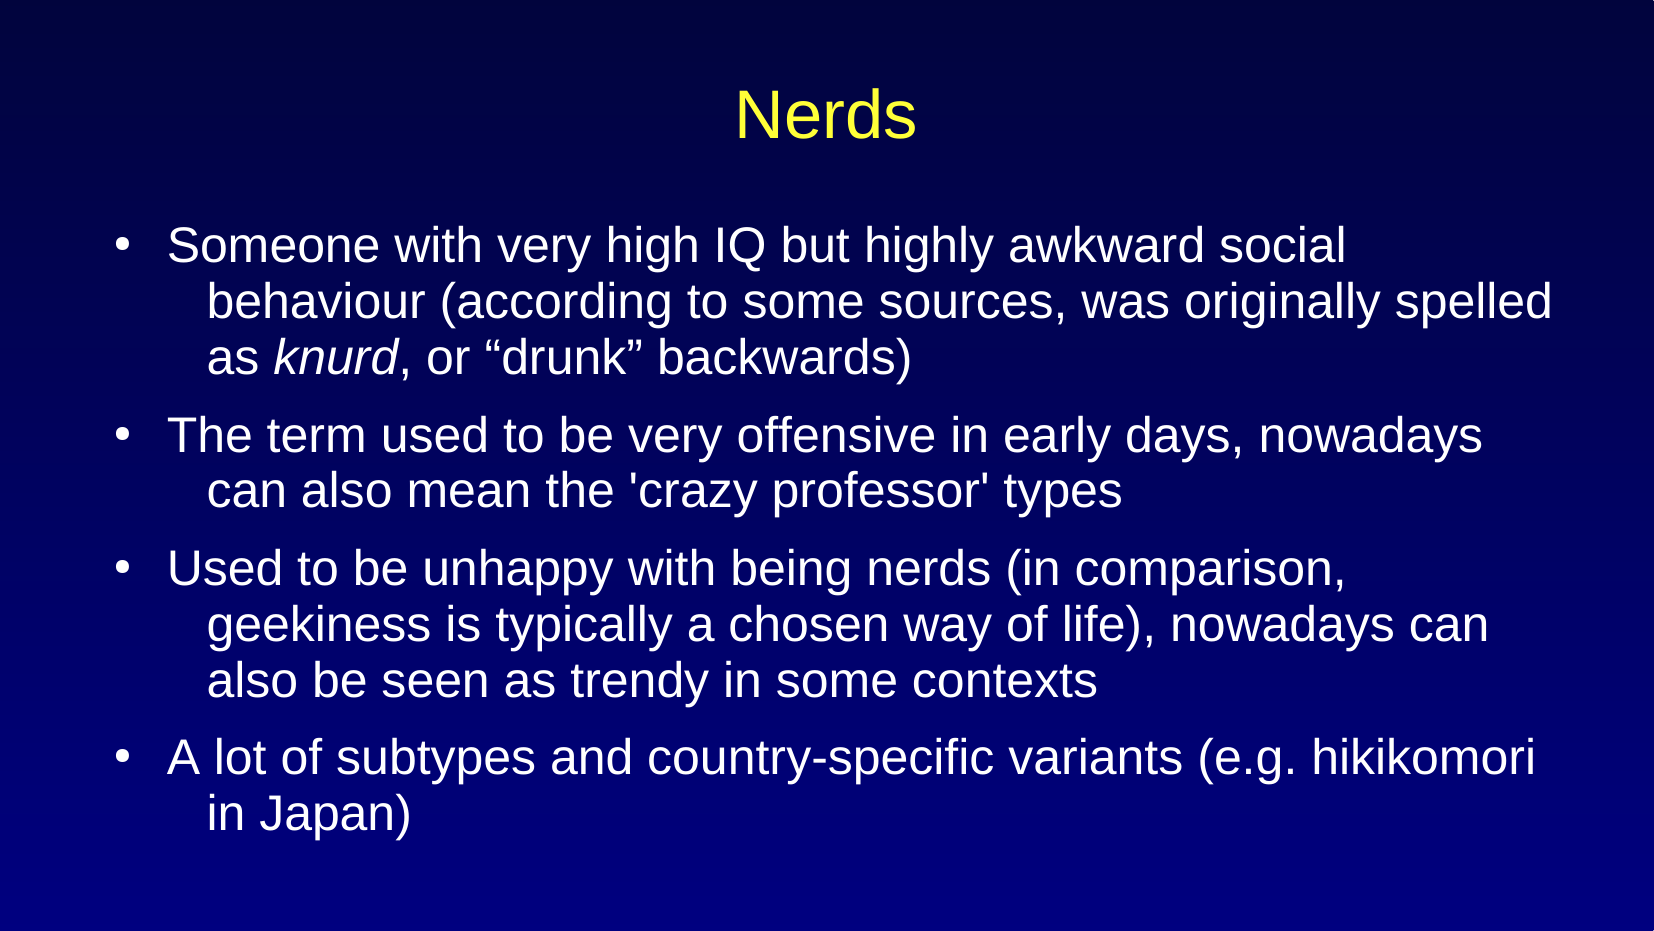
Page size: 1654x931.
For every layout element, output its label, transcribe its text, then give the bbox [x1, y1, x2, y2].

list Someone with very high IQ but highly awkward social behaviour (according to some sources, was originally spelled as knurd, or “drunk” backwards) The term used to be very offensive in early days, nowadays can also mean the 'crazy professor' types Used to be unhappy with being nerds (in comparison, geekiness is typically a chosen way of life), nowadays can also be seen as trendy in some contexts A lot of subtypes and country-specific variants (e.g. hikikomori in Japan) [82, 217, 1571, 842]
title Nerds [82, 37, 1571, 193]
